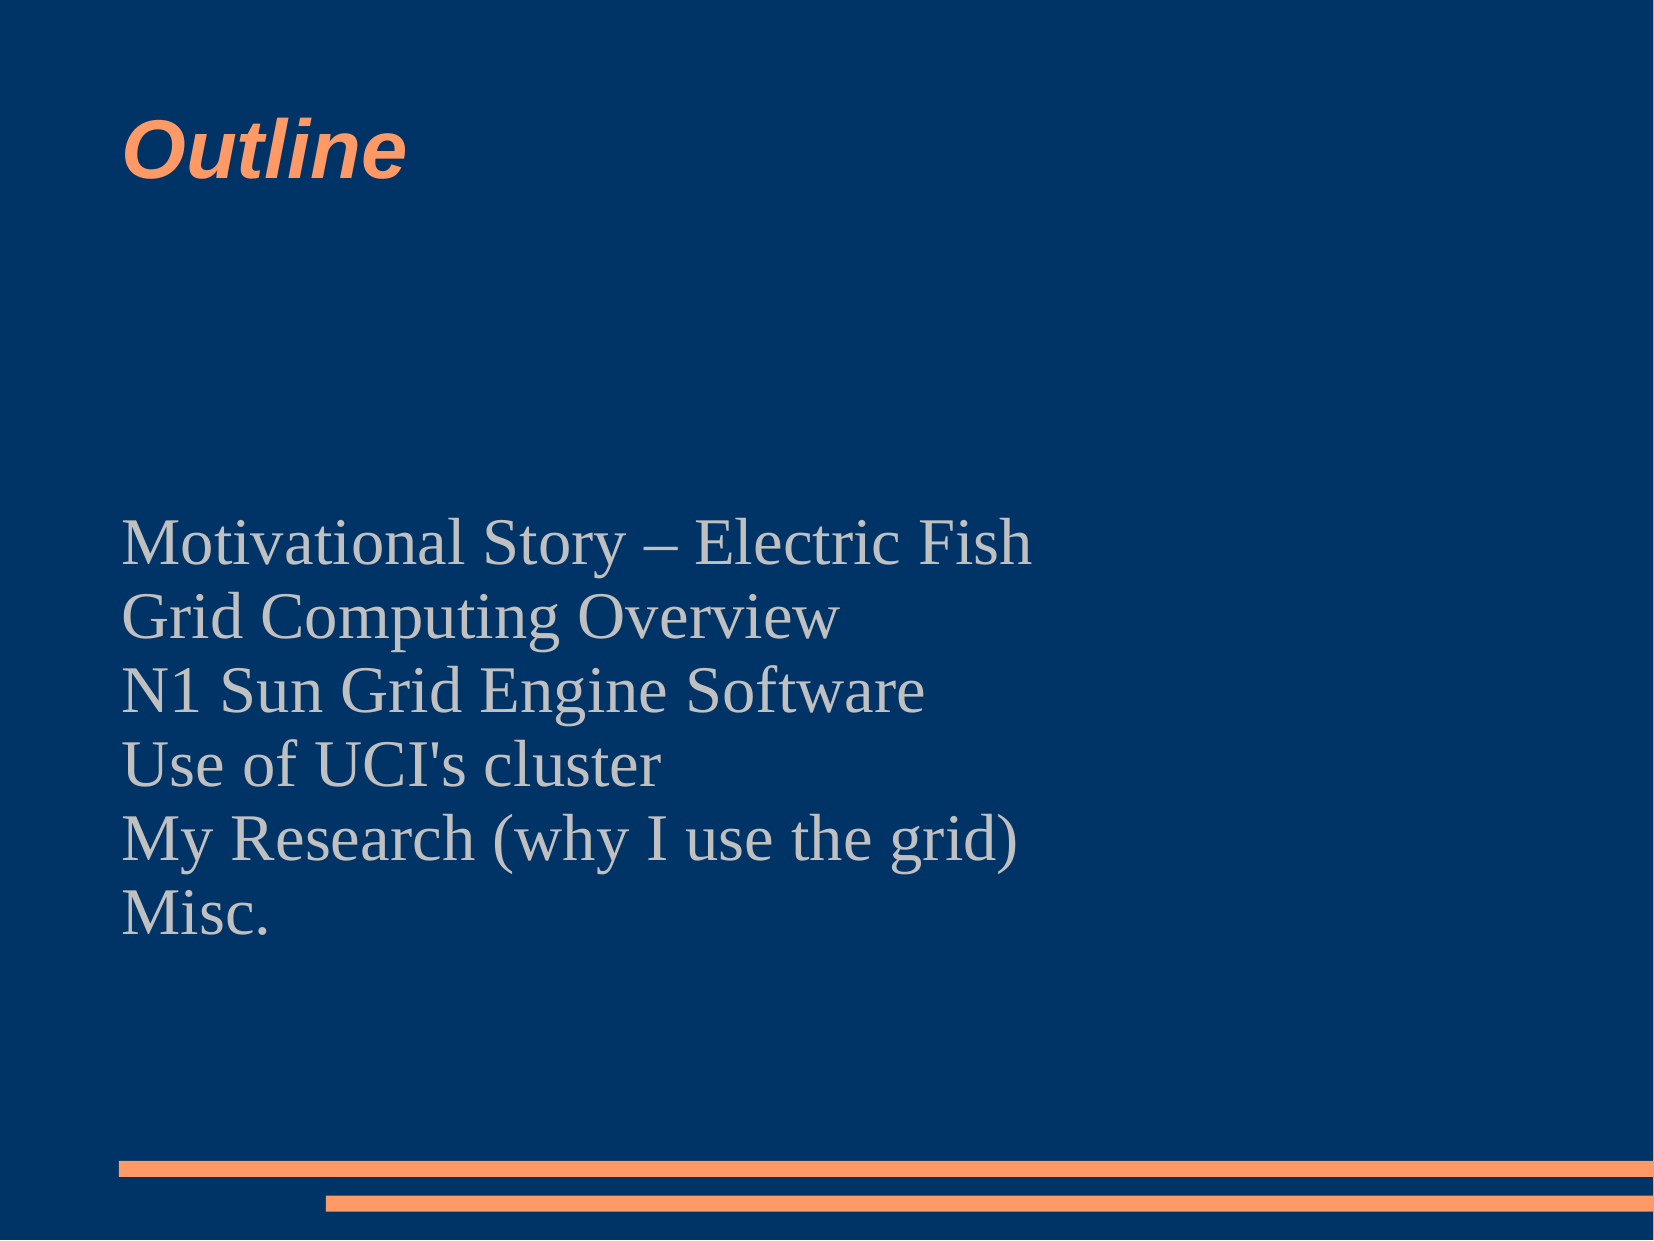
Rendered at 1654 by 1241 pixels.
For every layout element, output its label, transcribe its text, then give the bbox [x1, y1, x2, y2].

title Outline [121, 46, 1534, 254]
subtitle Motivational Story – Electric Fish Grid Computing Overview N1 Sun Grid Engine Software Use of UCI's cluster My Research (why I use the grid) Misc. [121, 322, 1561, 1133]
